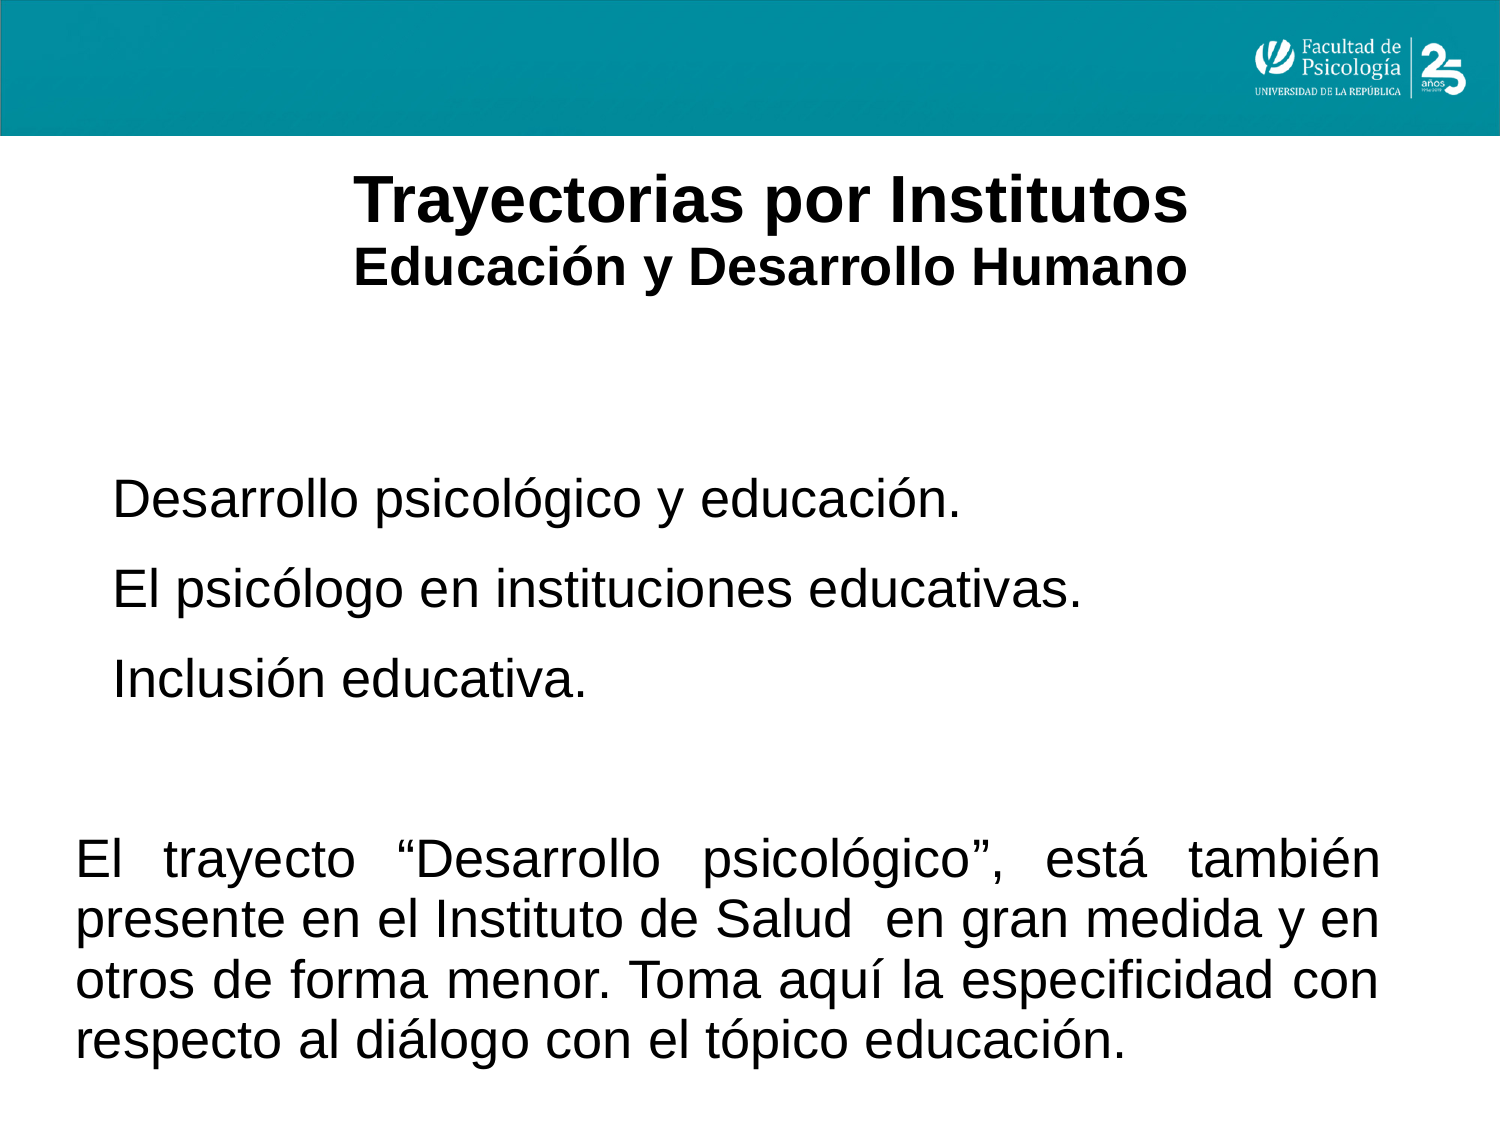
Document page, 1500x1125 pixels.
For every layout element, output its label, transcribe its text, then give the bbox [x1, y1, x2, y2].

title Trayectorias por Institutos Educación y Desarrollo Humano [94, 94, 1449, 365]
list Desarrollo psicológico y educación. El psicólogo en instituciones educativas. Inclusión educativa. El trayecto “Desarrollo psicológico”, está también presente en el Instituto de Salud en gran medida y en otros de forma menor. Toma aquí la especificidad con respecto al diálogo con el tópico educación. [75, 377, 1382, 1075]
picture [0, 0, 1500, 136]
